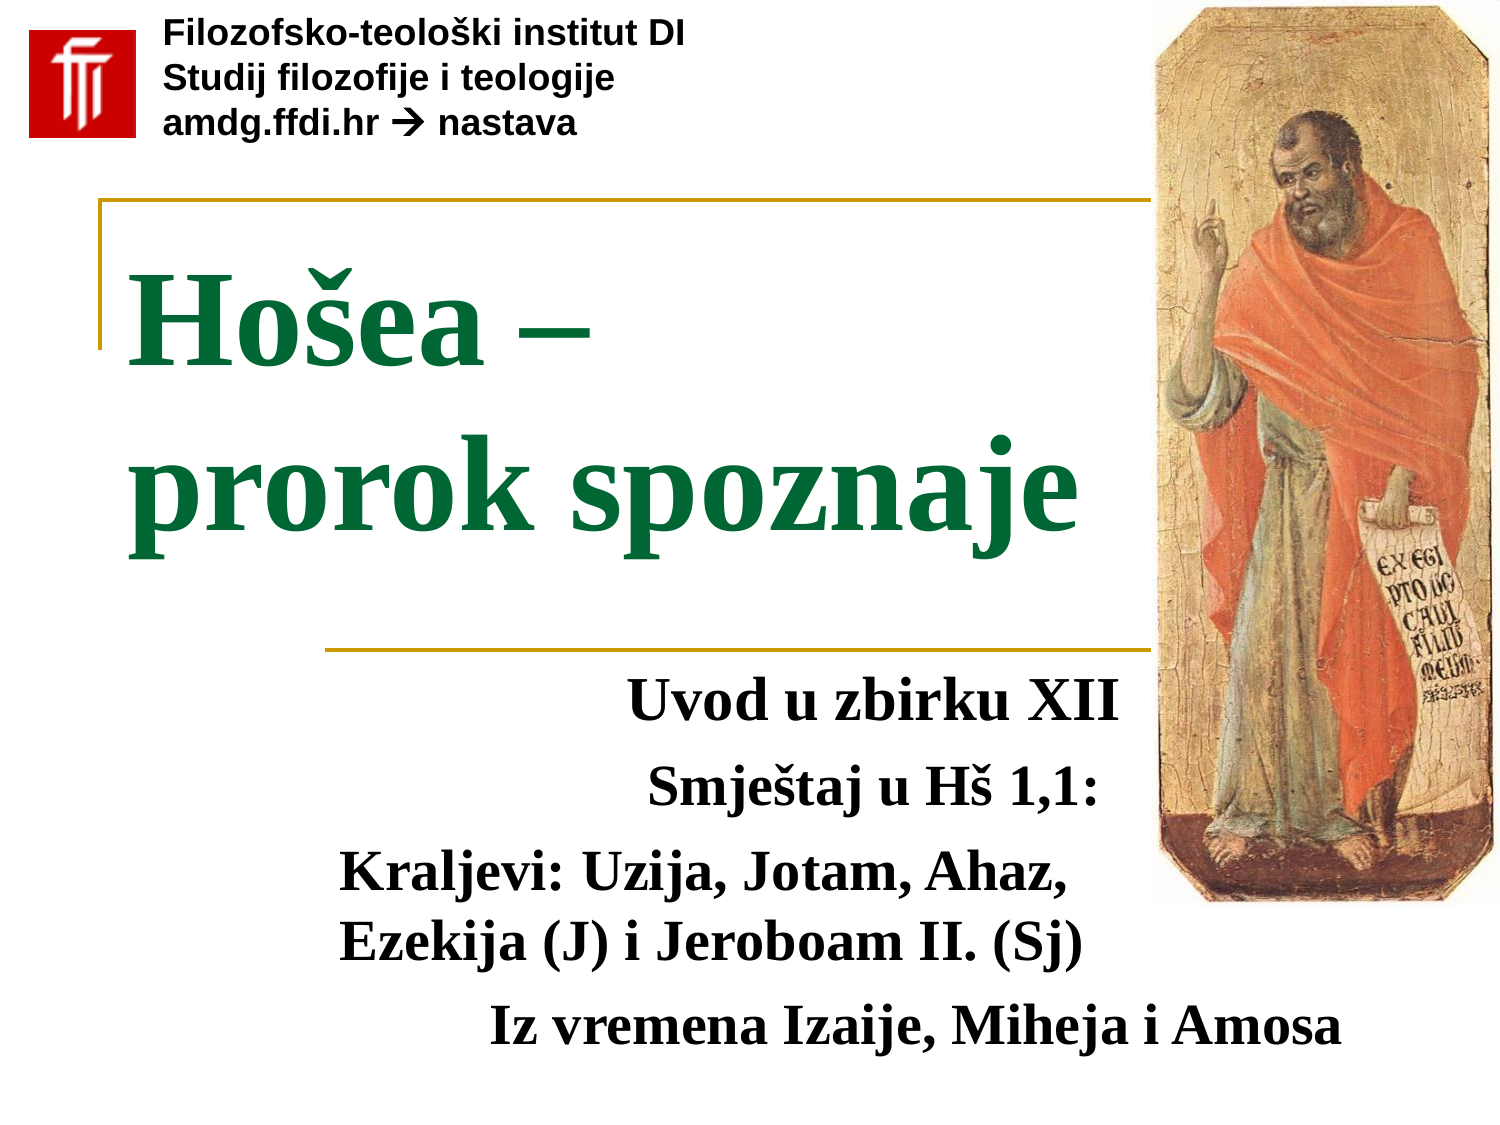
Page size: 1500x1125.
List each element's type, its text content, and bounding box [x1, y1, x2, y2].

picture [1151, 0, 1500, 908]
text_box Filozofsko-teološki institut DI Studij filozofije i teologije amdg.ffdi.hr  nastava [147, 0, 999, 151]
subtitle Uvod u zbirku XII Smještaj u Hš 1,1: Kraljevi: Uzija, Jotam, Ahaz, Ezekija (J) i Jeroboam II. (Sj) Iz vremena Izaije, Miheja i Amosa [324, 650, 1424, 1094]
picture [29, 30, 136, 138]
title Hošea – prorok spoznaje [112, 219, 1151, 591]
